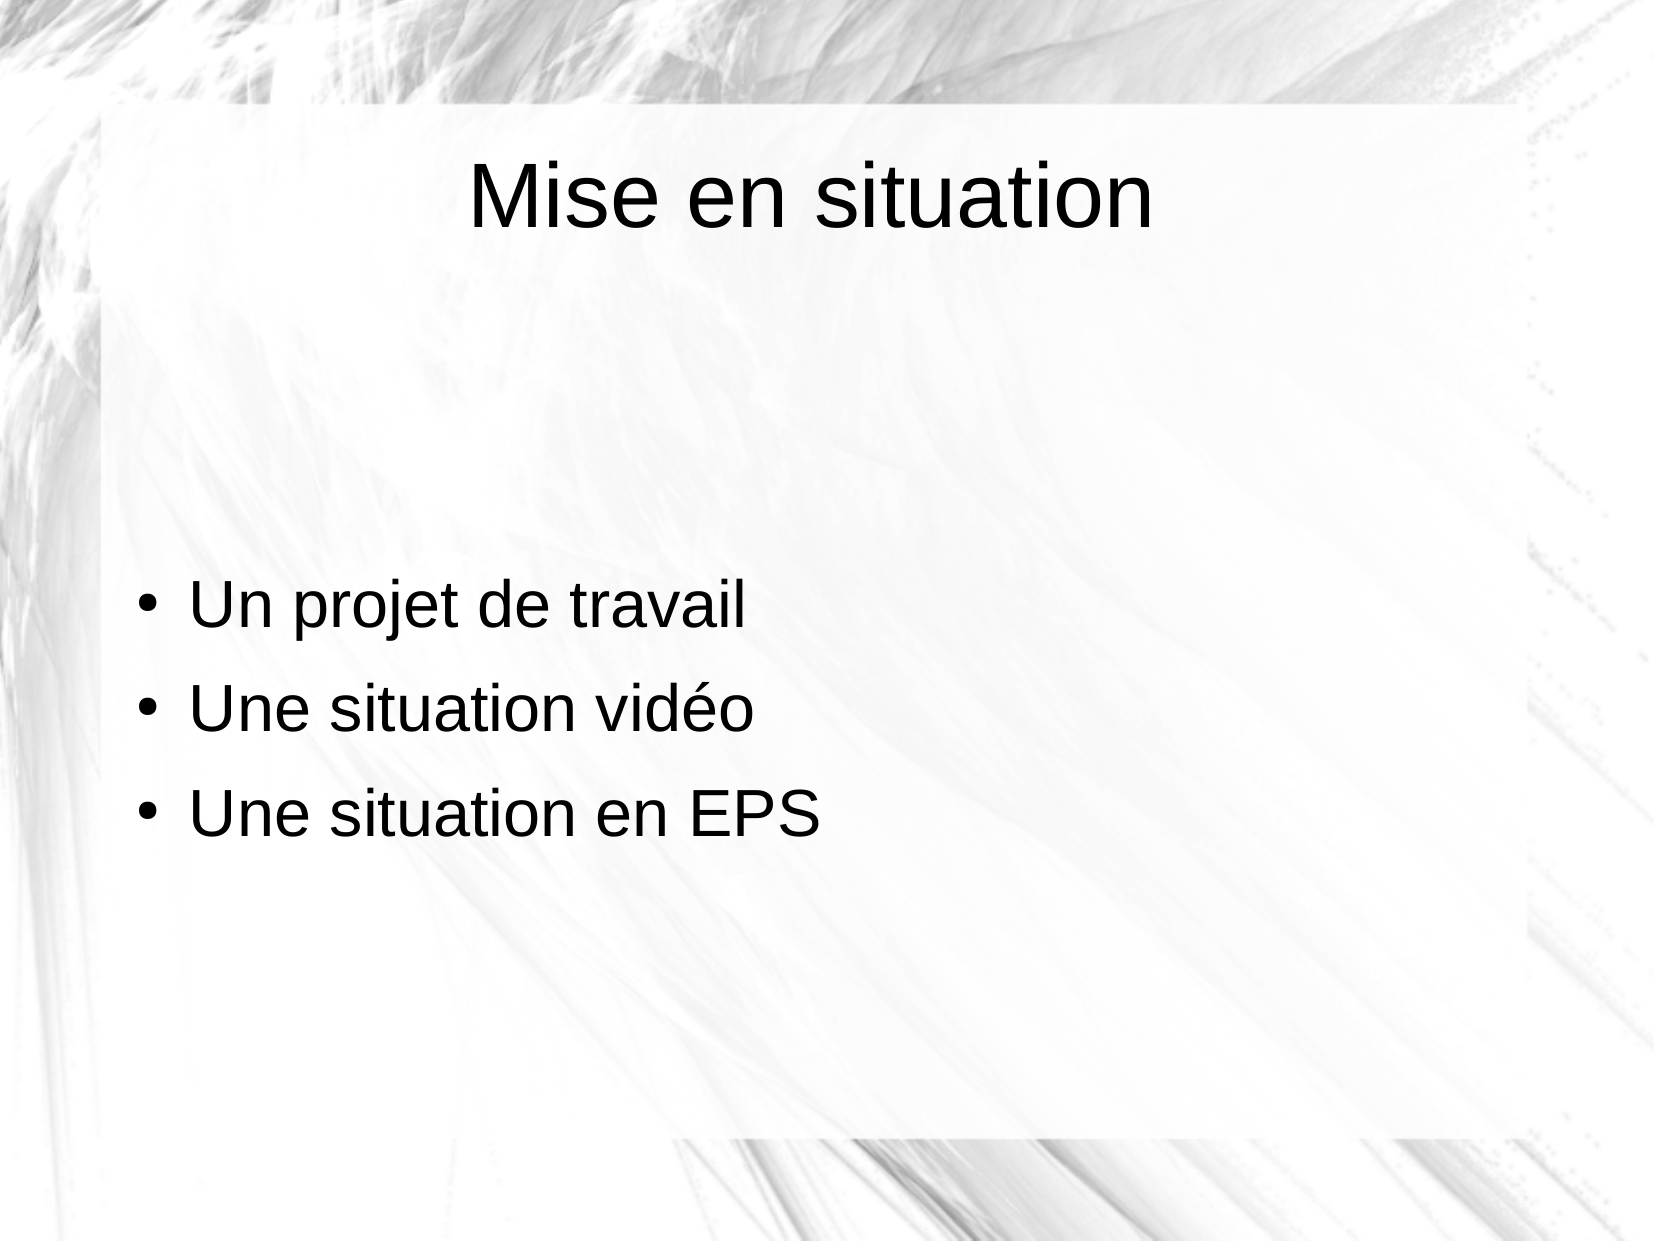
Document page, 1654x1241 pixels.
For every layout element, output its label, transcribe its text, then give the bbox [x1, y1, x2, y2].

picture [0, 0, 1654, 1241]
title Mise en situation [118, 112, 1506, 281]
list Un projet de travail Une situation vidéo Une situation en EPS [118, 566, 1571, 1139]
